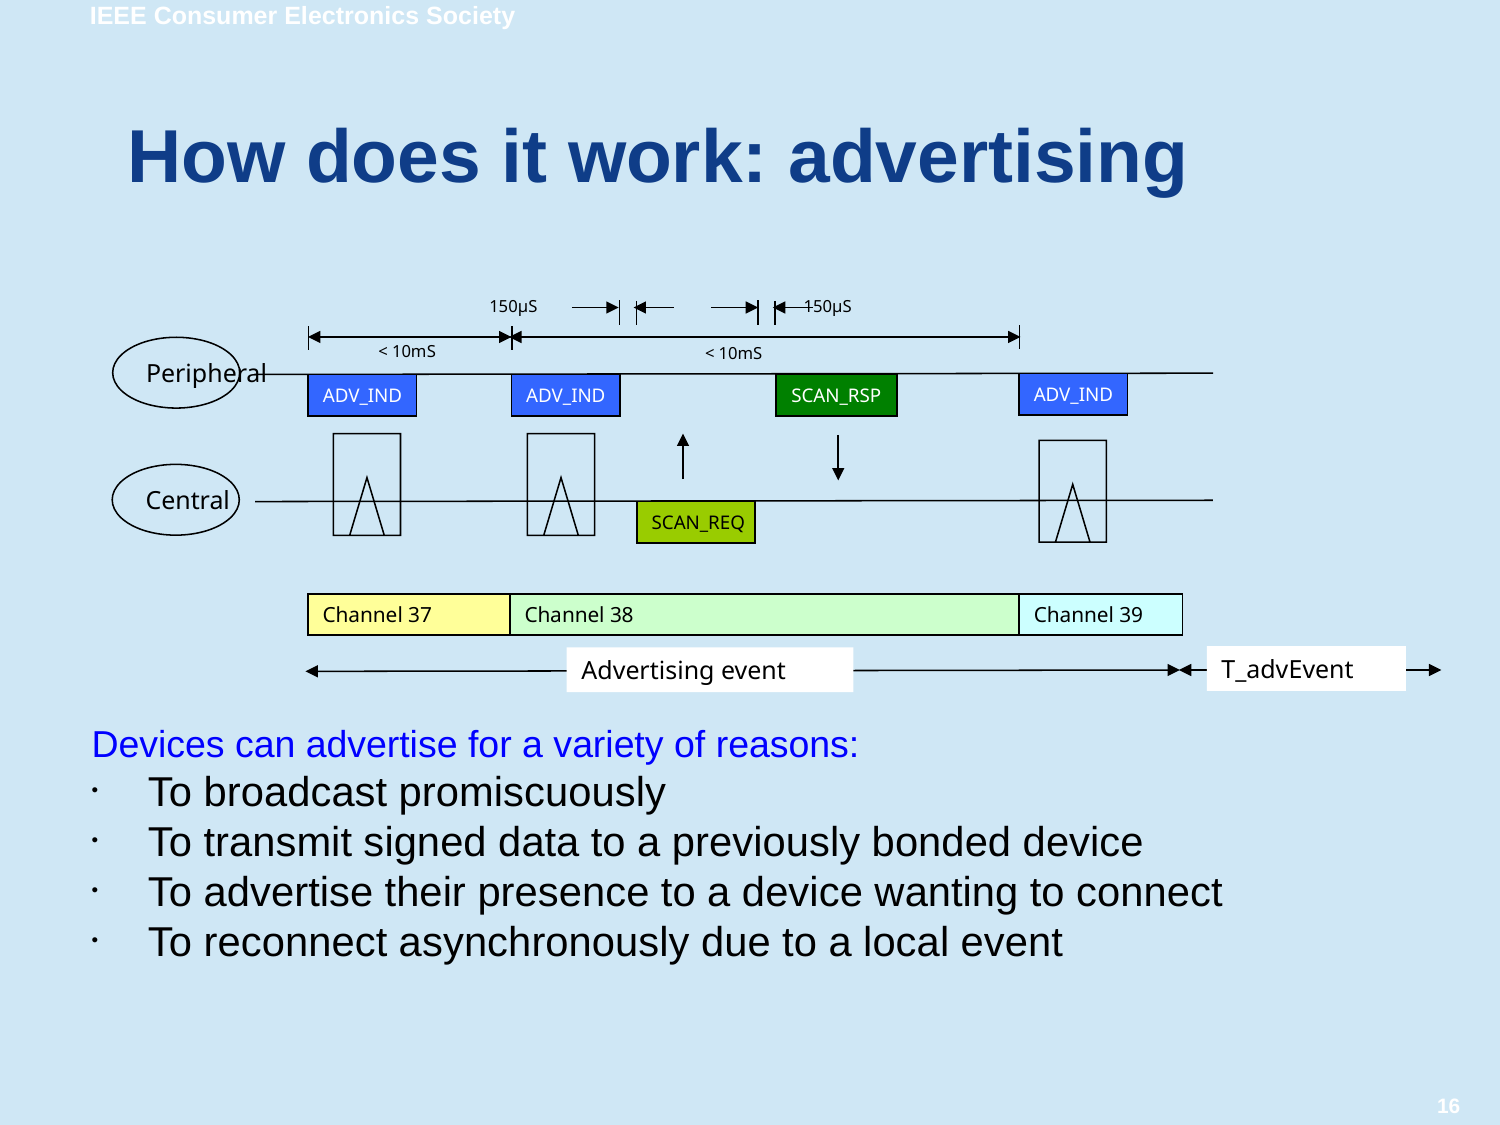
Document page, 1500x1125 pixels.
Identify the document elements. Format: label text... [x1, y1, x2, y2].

text_box ADV_IND [308, 374, 417, 416]
title How does it work: advertising [112, 99, 1388, 238]
text_box Central [112, 464, 240, 536]
text_box Advertising event [566, 647, 854, 693]
text_box SCAN_RSP [775, 374, 897, 416]
text_box < 10mS [363, 333, 485, 369]
text_box ADV_IND [1018, 373, 1128, 415]
text_box 150µS [788, 288, 910, 324]
text_box Peripheral [112, 337, 240, 409]
text_box ADV_IND [511, 374, 621, 416]
text_box SCAN_REQ [636, 501, 755, 543]
text_box T_advEvent [1206, 646, 1406, 691]
text_box Channel 38 [509, 593, 1019, 636]
text_box Devices can advertise for a variety of reasons: To broadcast promiscuously To transmit signed data to a previously bonded device To advertise their presence to a device wanting to connect To reconnect asynchronously due to a local event [76, 712, 1447, 1032]
text_box < 10mS [690, 335, 811, 370]
text_box Channel 37 [308, 593, 509, 636]
text_box 150µS [474, 288, 596, 324]
text_box Channel 39 [1019, 593, 1183, 636]
